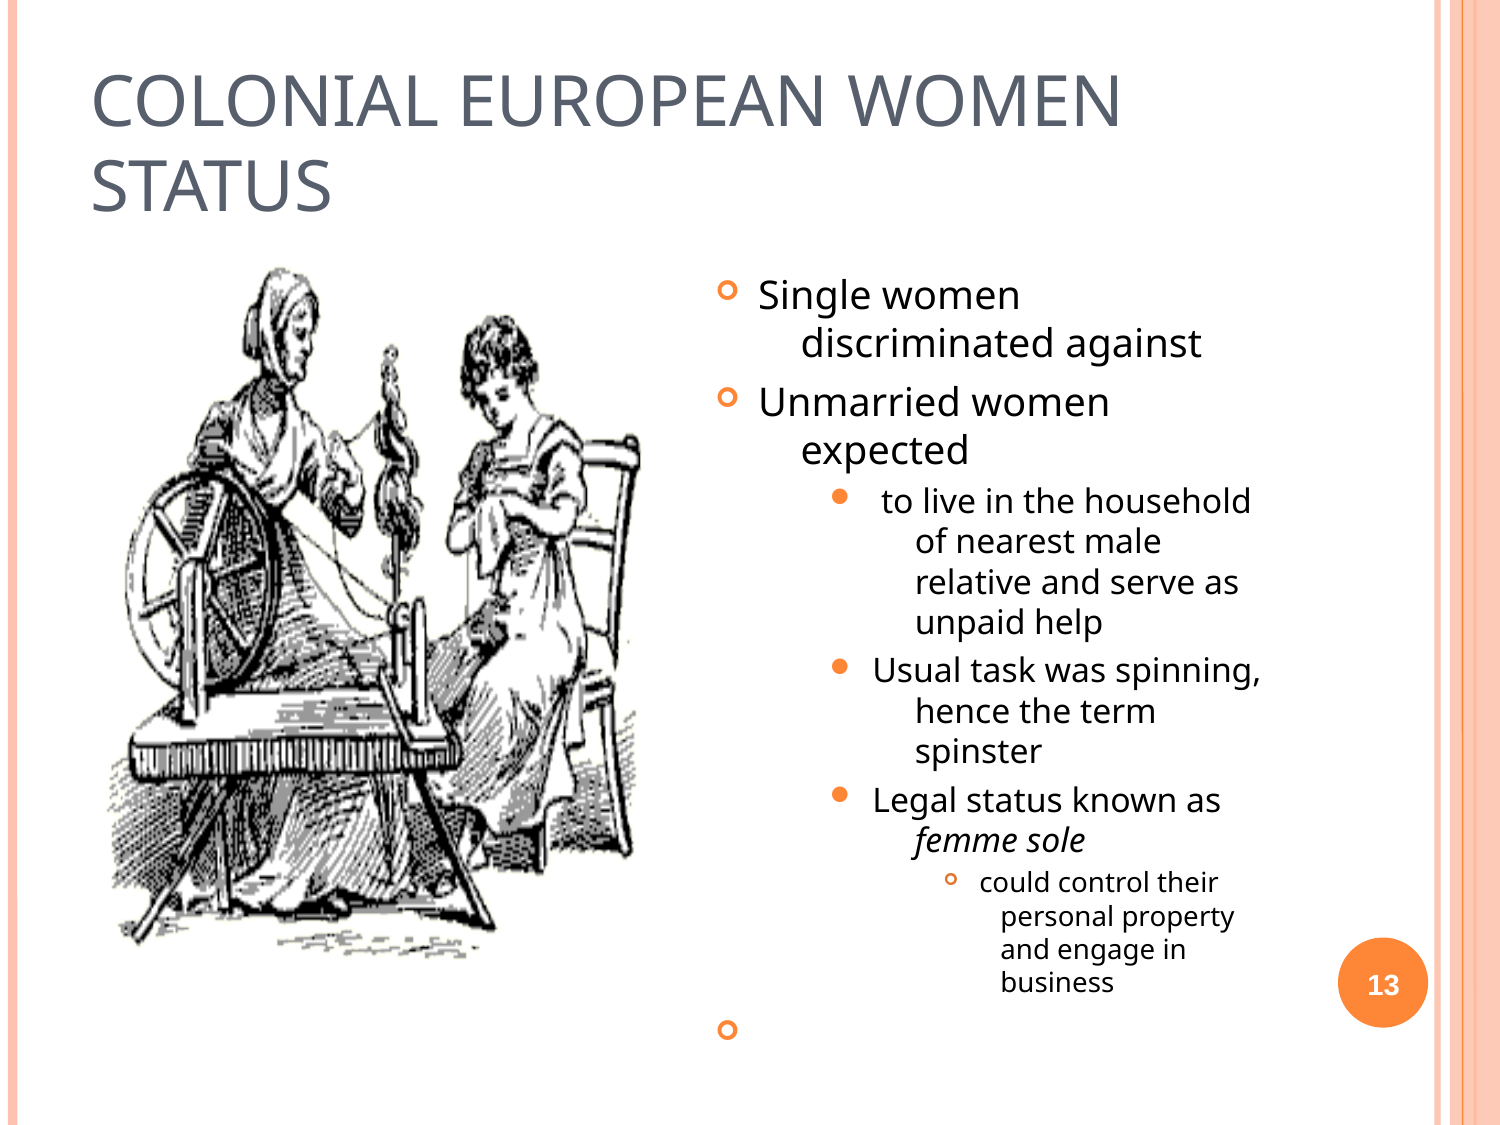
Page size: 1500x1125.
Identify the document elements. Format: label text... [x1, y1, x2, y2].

list Single women discriminated against Unmarried women expected to live in the household of nearest male relative and serve as unpaid help Usual task was spinning, hence the term spinster Legal status known as femme sole could control their personal property and engage in business [700, 262, 1301, 1013]
title Colonial European Women Status [75, 45, 1300, 233]
text_box [1333, 940, 1434, 1027]
picture [99, 262, 650, 963]
